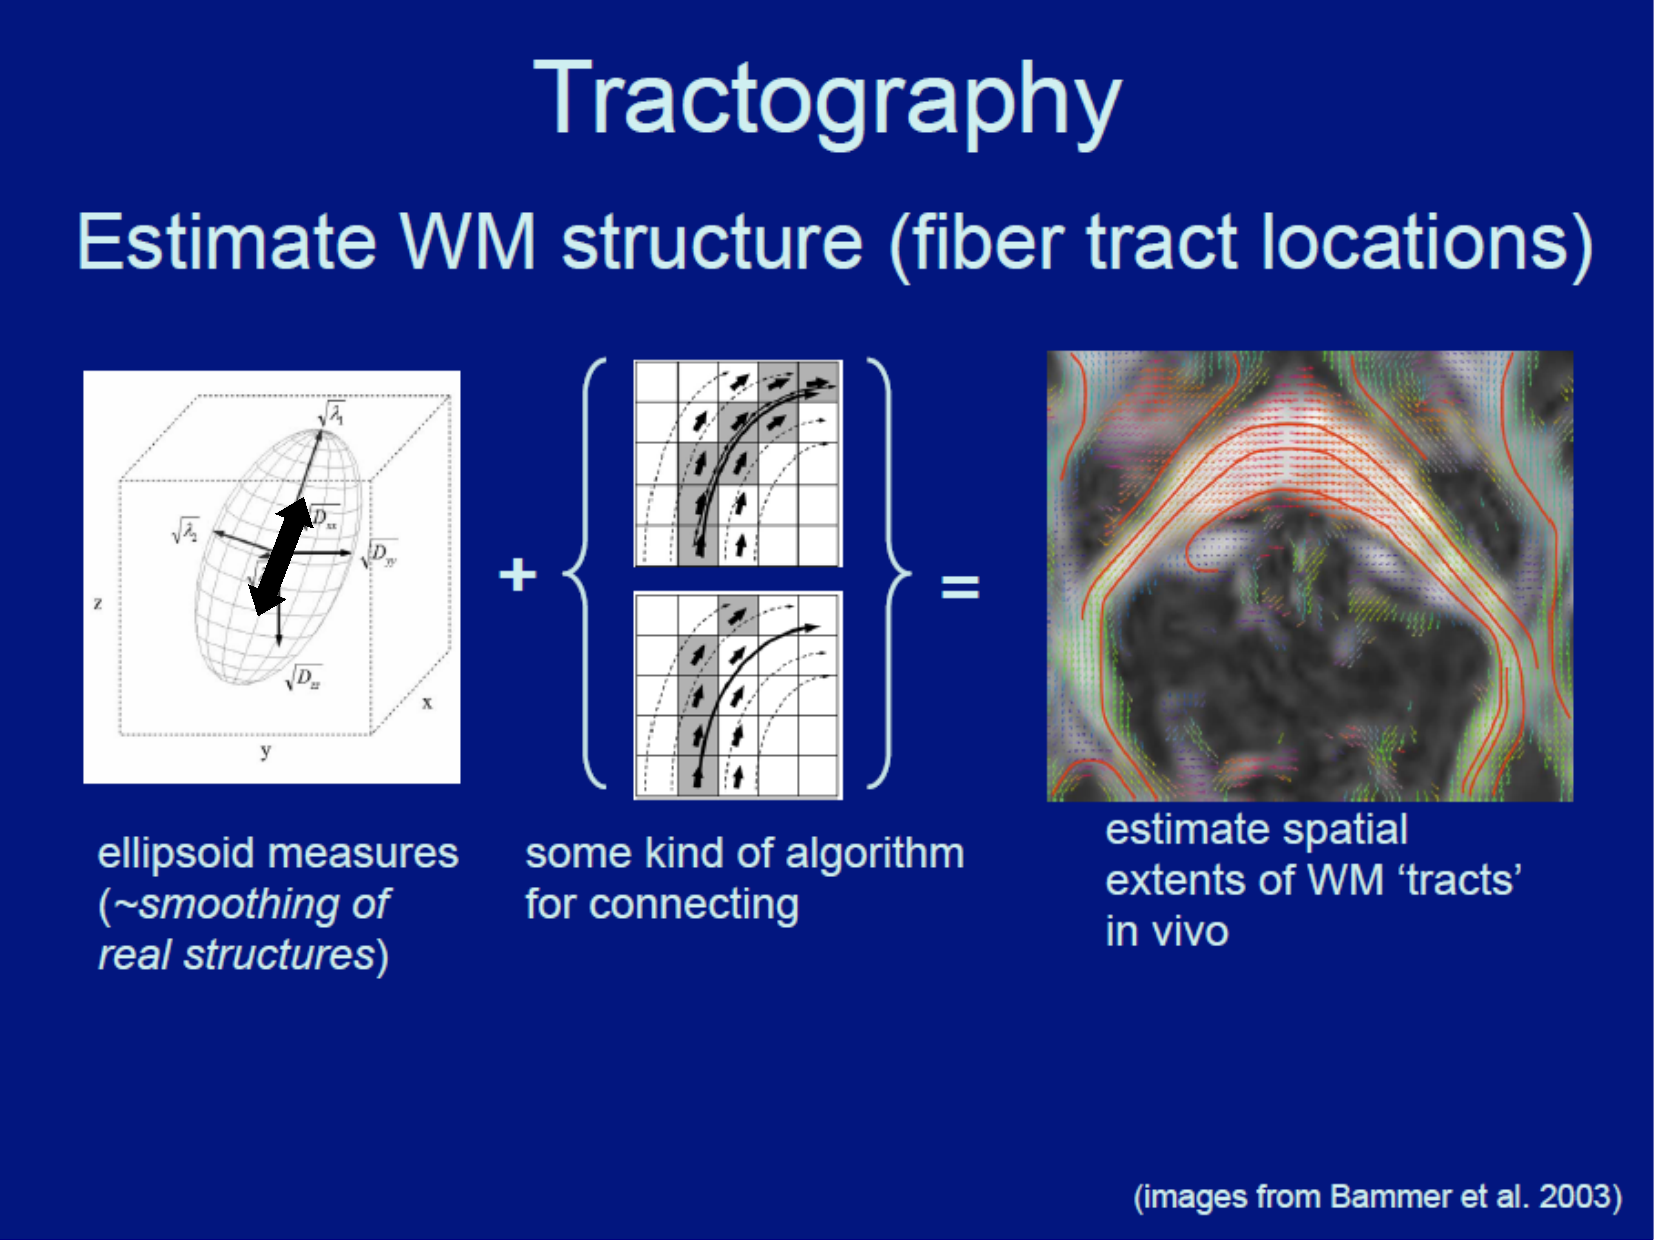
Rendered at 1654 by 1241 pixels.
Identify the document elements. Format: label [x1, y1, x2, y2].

picture [0, 0, 1654, 1239]
text_box [248, 497, 314, 616]
